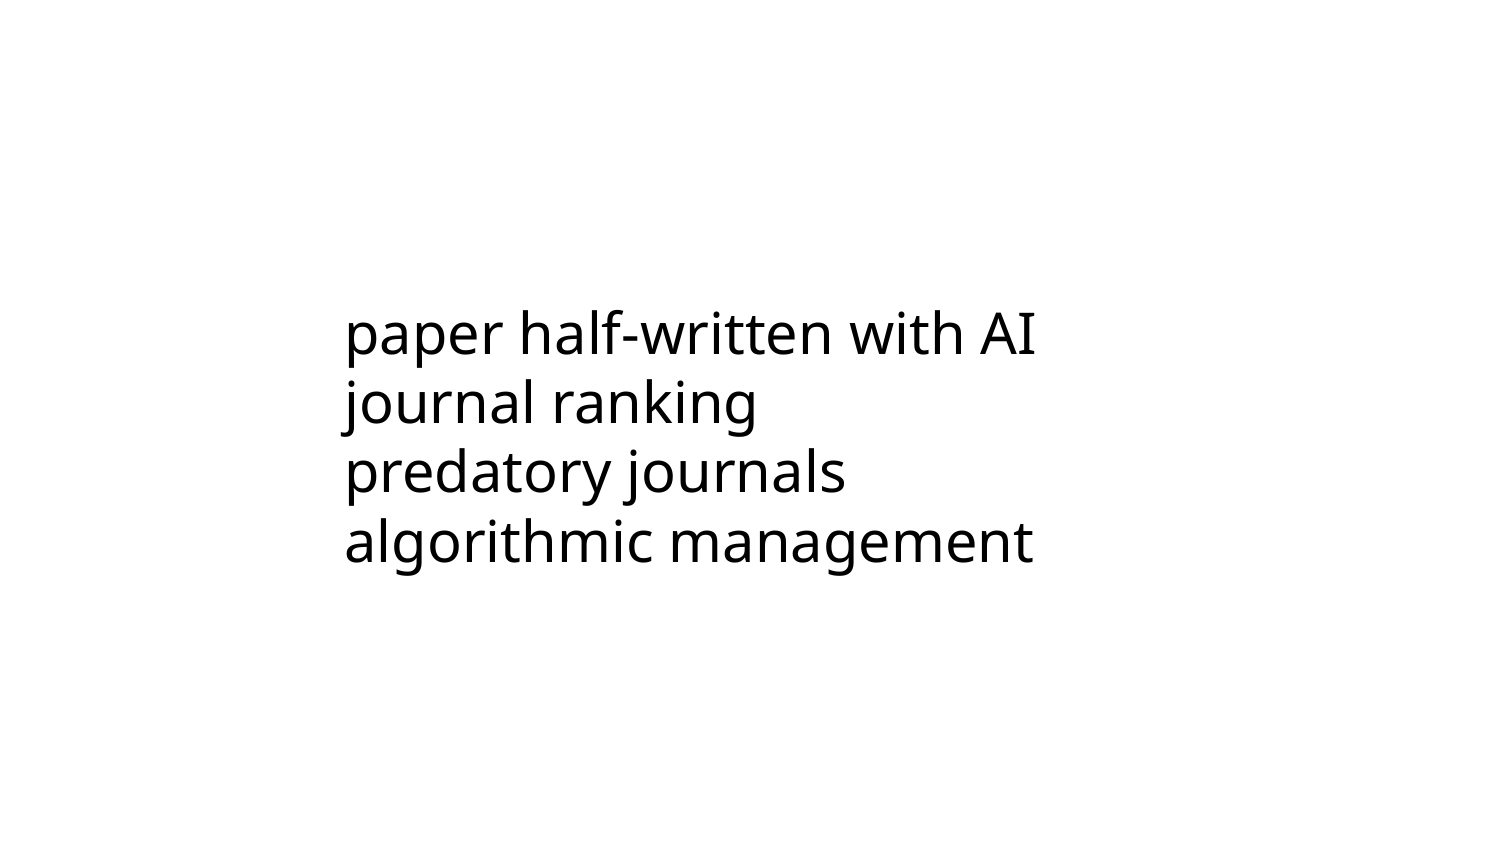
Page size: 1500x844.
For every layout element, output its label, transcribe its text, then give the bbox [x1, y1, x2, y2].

title paper half-written with AI journal ranking predatory journals algorithmic management [329, 141, 1315, 589]
